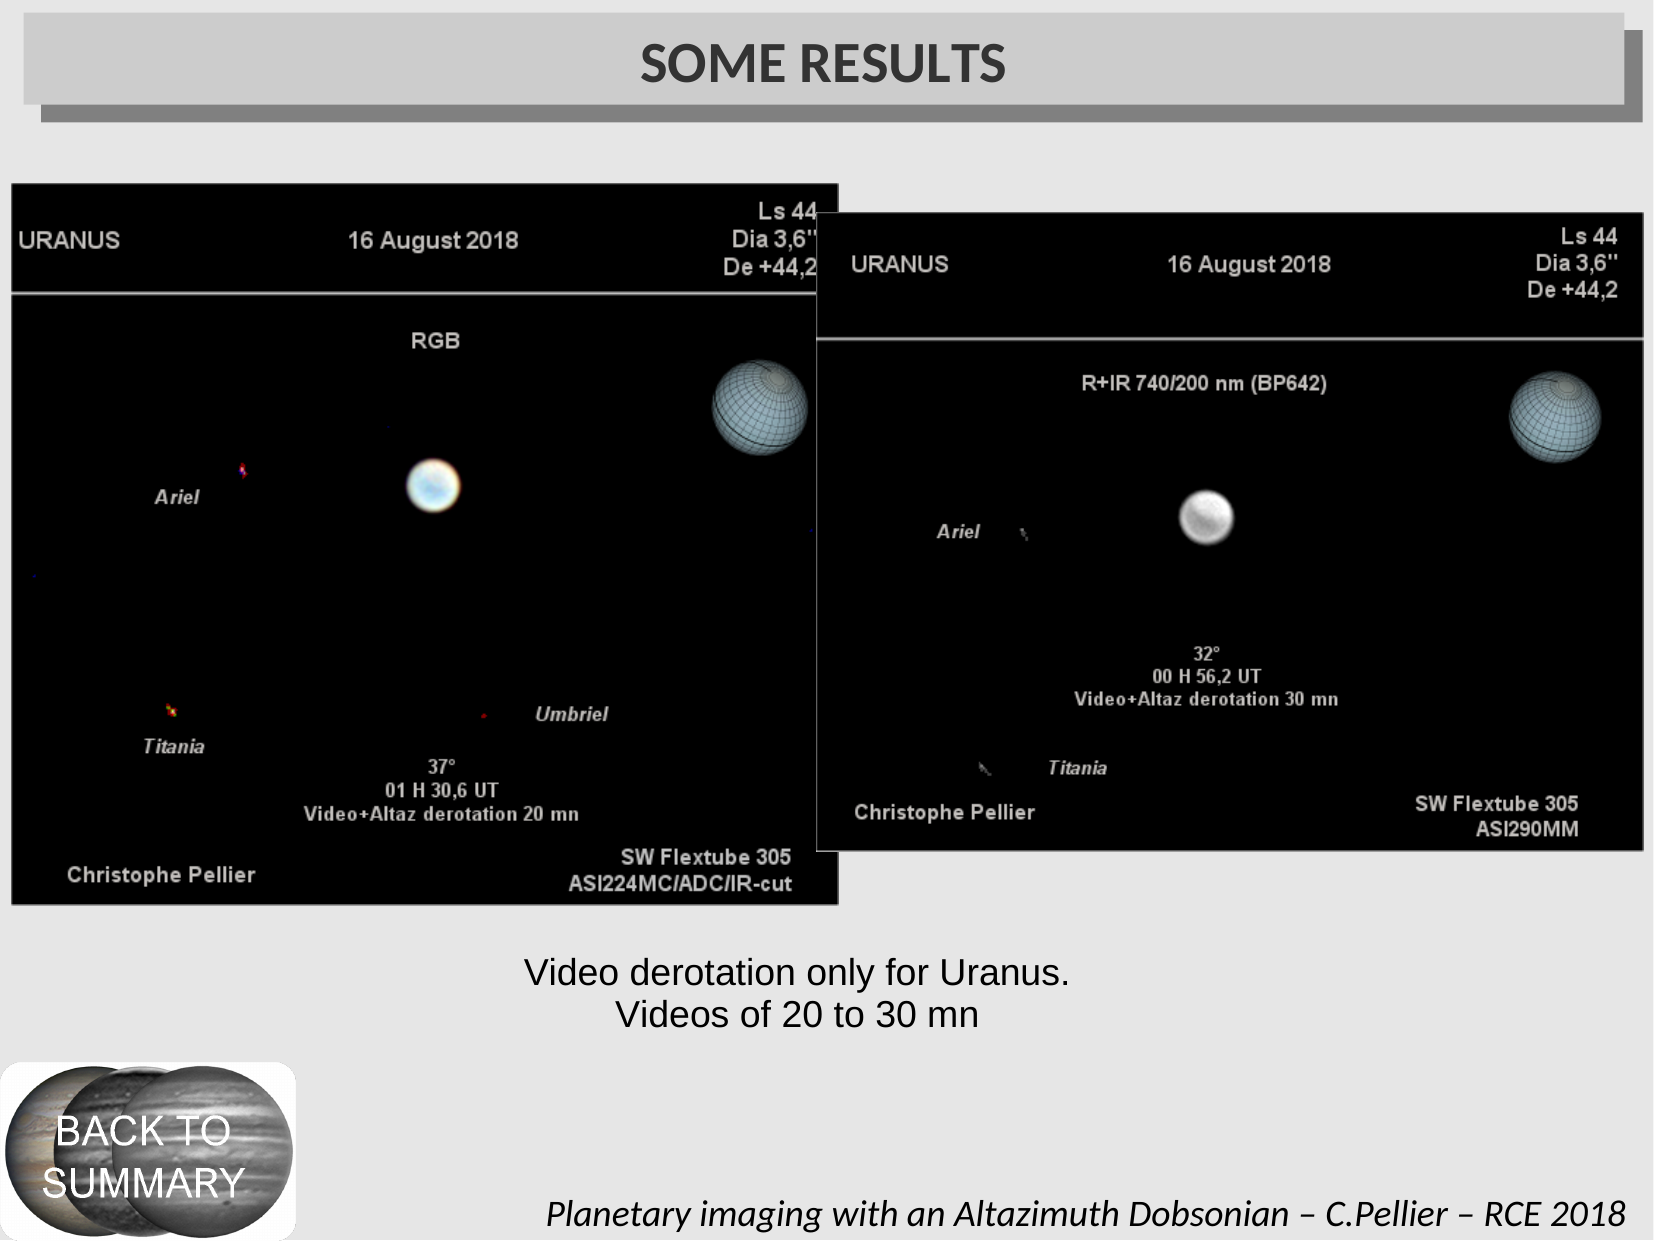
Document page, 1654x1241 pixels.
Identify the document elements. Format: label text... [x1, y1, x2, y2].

picture [11, 183, 1644, 906]
text_box Planetary imaging with an Altazimuth Dobsonian – C.Pellier – RCE 2018 [430, 1180, 1642, 1241]
text_box SOME RESULTS [23, 12, 1625, 105]
text_box Video derotation only for Uranus. Videos of 20 to 30 mn [460, 944, 1134, 1127]
picture [0, 1062, 296, 1241]
